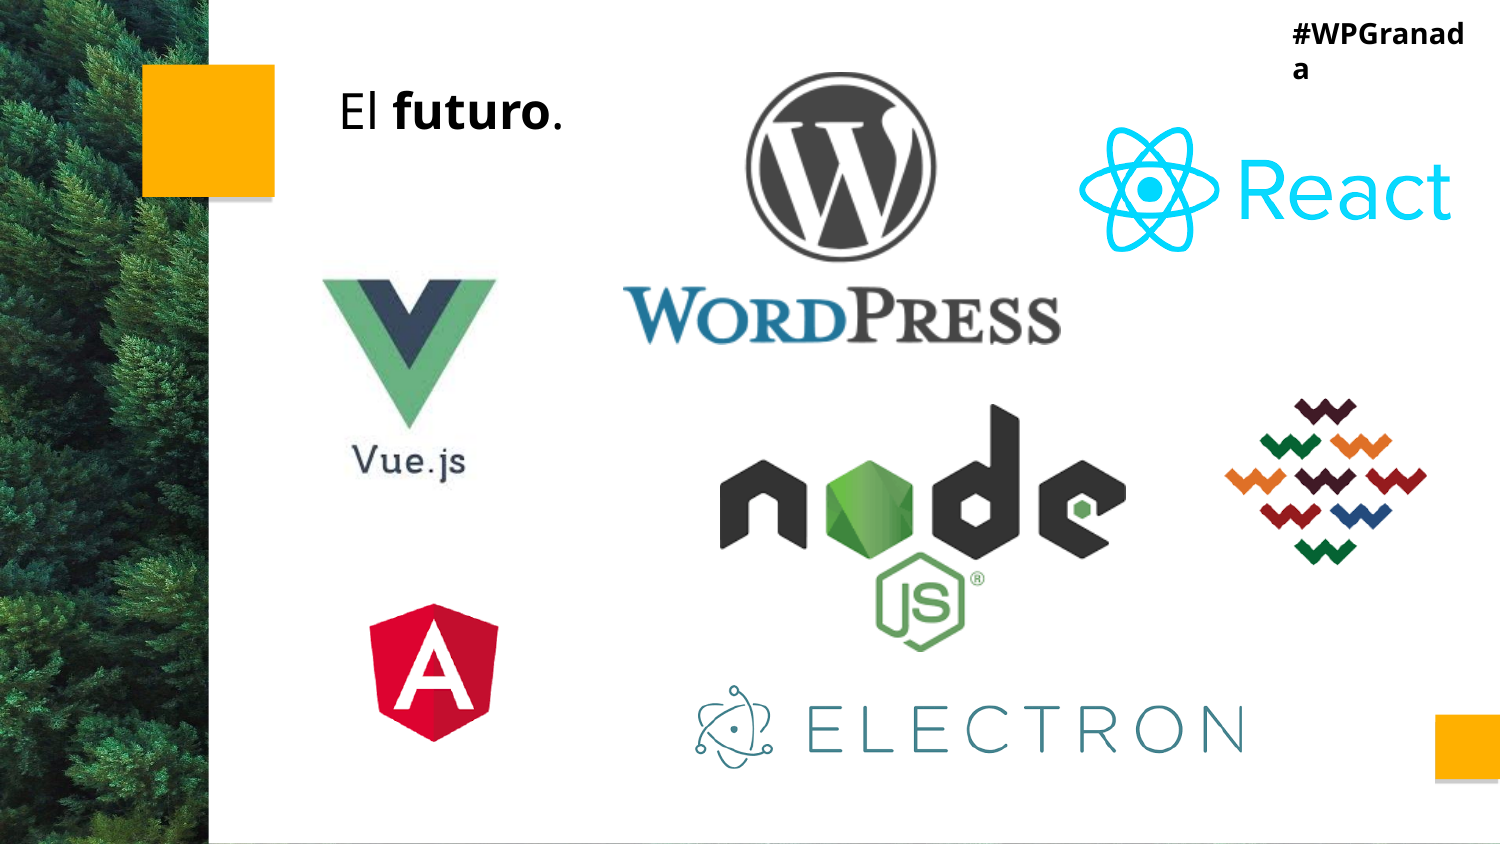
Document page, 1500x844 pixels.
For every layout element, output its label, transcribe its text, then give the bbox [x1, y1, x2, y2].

picture [213, 260, 607, 500]
picture [1079, 127, 1451, 252]
picture [1223, 379, 1427, 583]
picture [0, 0, 208, 844]
picture [695, 685, 1242, 769]
text_box El futuro. [323, 64, 1331, 189]
picture [347, 582, 520, 755]
picture [720, 404, 1126, 652]
text_box #WPGranada [1277, 0, 1481, 54]
picture [623, 72, 1061, 345]
